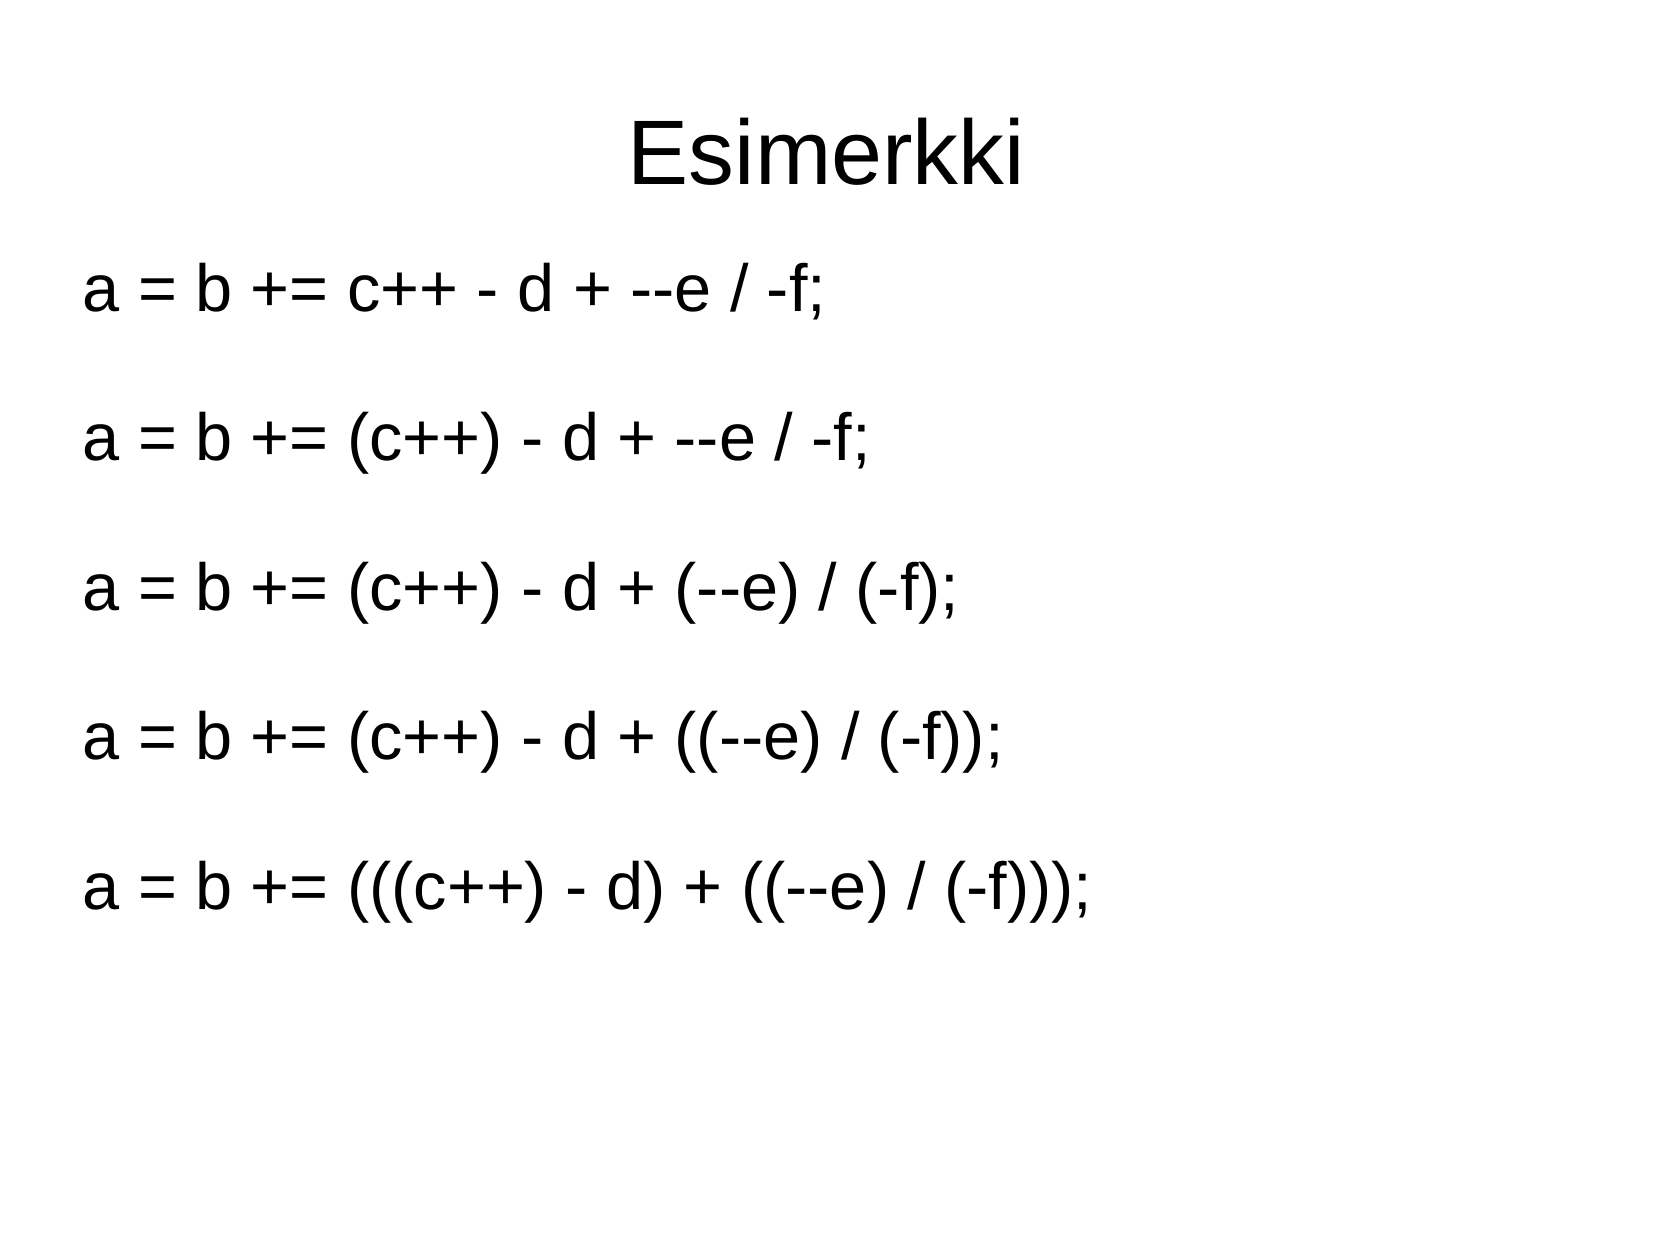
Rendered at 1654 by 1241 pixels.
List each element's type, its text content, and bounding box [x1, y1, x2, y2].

title Esimerkki [82, 49, 1571, 176]
subtitle a = b += c++ - d + --e / -f; a = b += (c++) - d + --e / -f; a = b += (c++) - d + (--e) / (-f); a = b += (c++) - d + ((--e) / (-f)); a = b += (((c++) - d) + ((--e) / (-f))); [82, 176, 1571, 1223]
